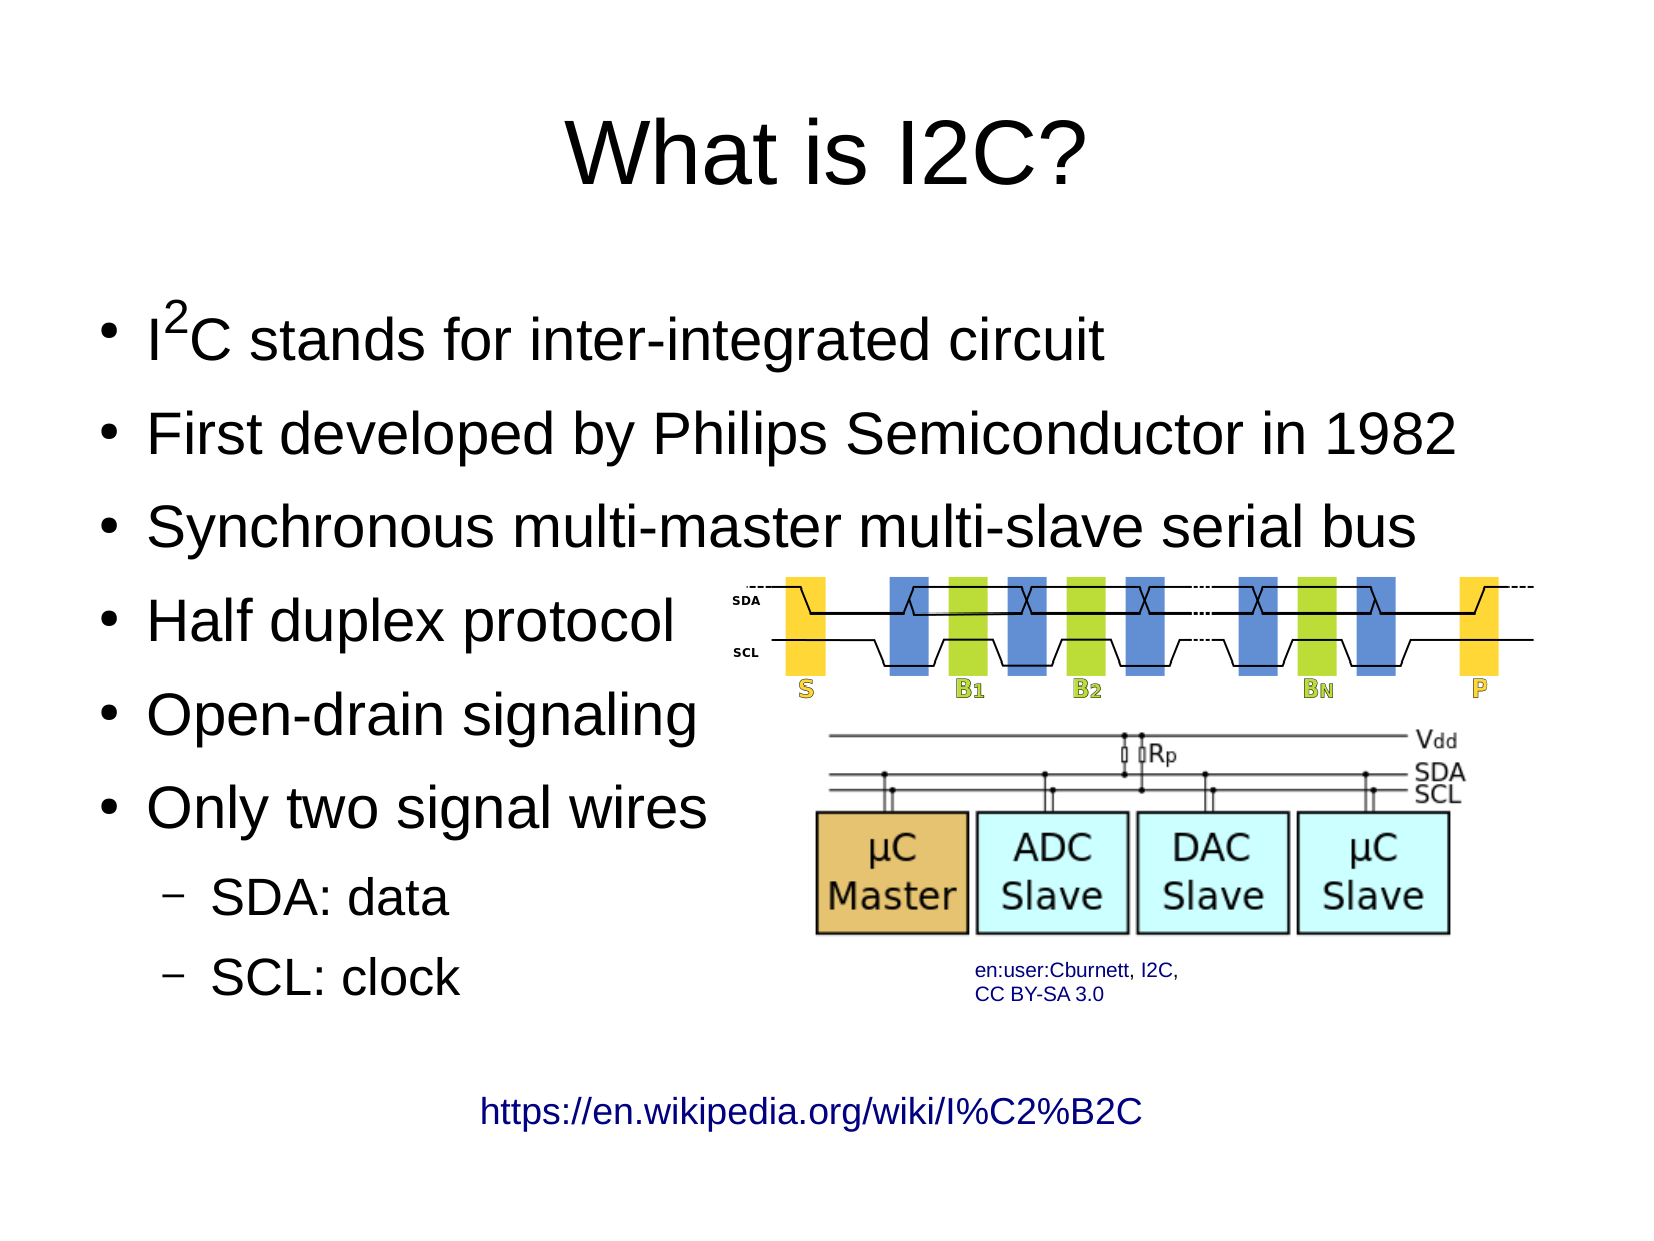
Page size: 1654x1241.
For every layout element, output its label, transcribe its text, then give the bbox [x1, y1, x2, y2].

text_box https://en.wikipedia.org/wiki/I%C2%B2C [465, 1083, 1159, 1141]
picture [805, 725, 1471, 961]
title What is I2C? [82, 49, 1571, 257]
picture [720, 565, 1546, 711]
list I2C stands for inter-integrated circuit First developed by Philips Semiconductor in 1982 Synchronous multi-master multi-slave serial bus Half duplex protocol Open-drain signaling Only two signal wires SDA: data SCL: clock [82, 290, 1571, 1010]
text_box en:user:Cburnett, I2C, CC BY-SA 3.0 [960, 951, 1329, 991]
